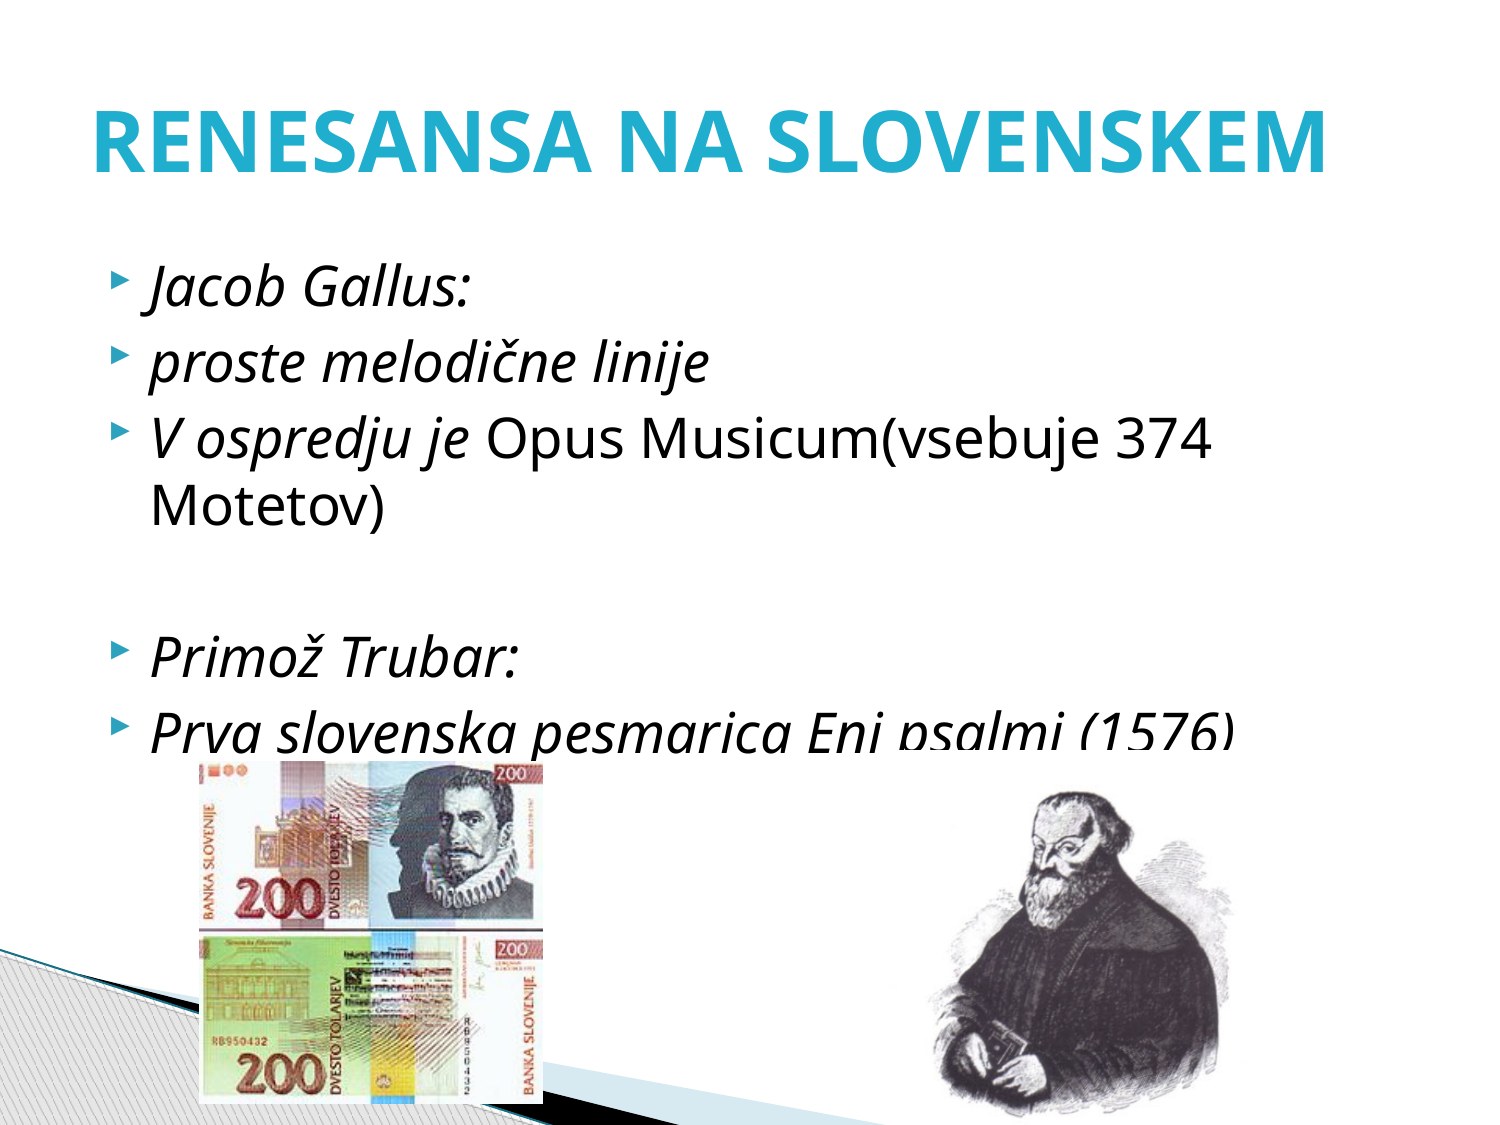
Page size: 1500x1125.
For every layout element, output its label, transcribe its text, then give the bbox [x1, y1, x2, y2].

picture [890, 750, 1277, 1125]
title RENESANSA NA SLOVENSKEM [75, 45, 1425, 233]
list Jacob Gallus: proste melodične linije V ospredju je Opus Musicum(vsebuje 374 Motetov) Primož Trubar: Prva slovenska pesmarica Eni psalmi (1576) [75, 242, 1425, 986]
picture [199, 761, 543, 1104]
